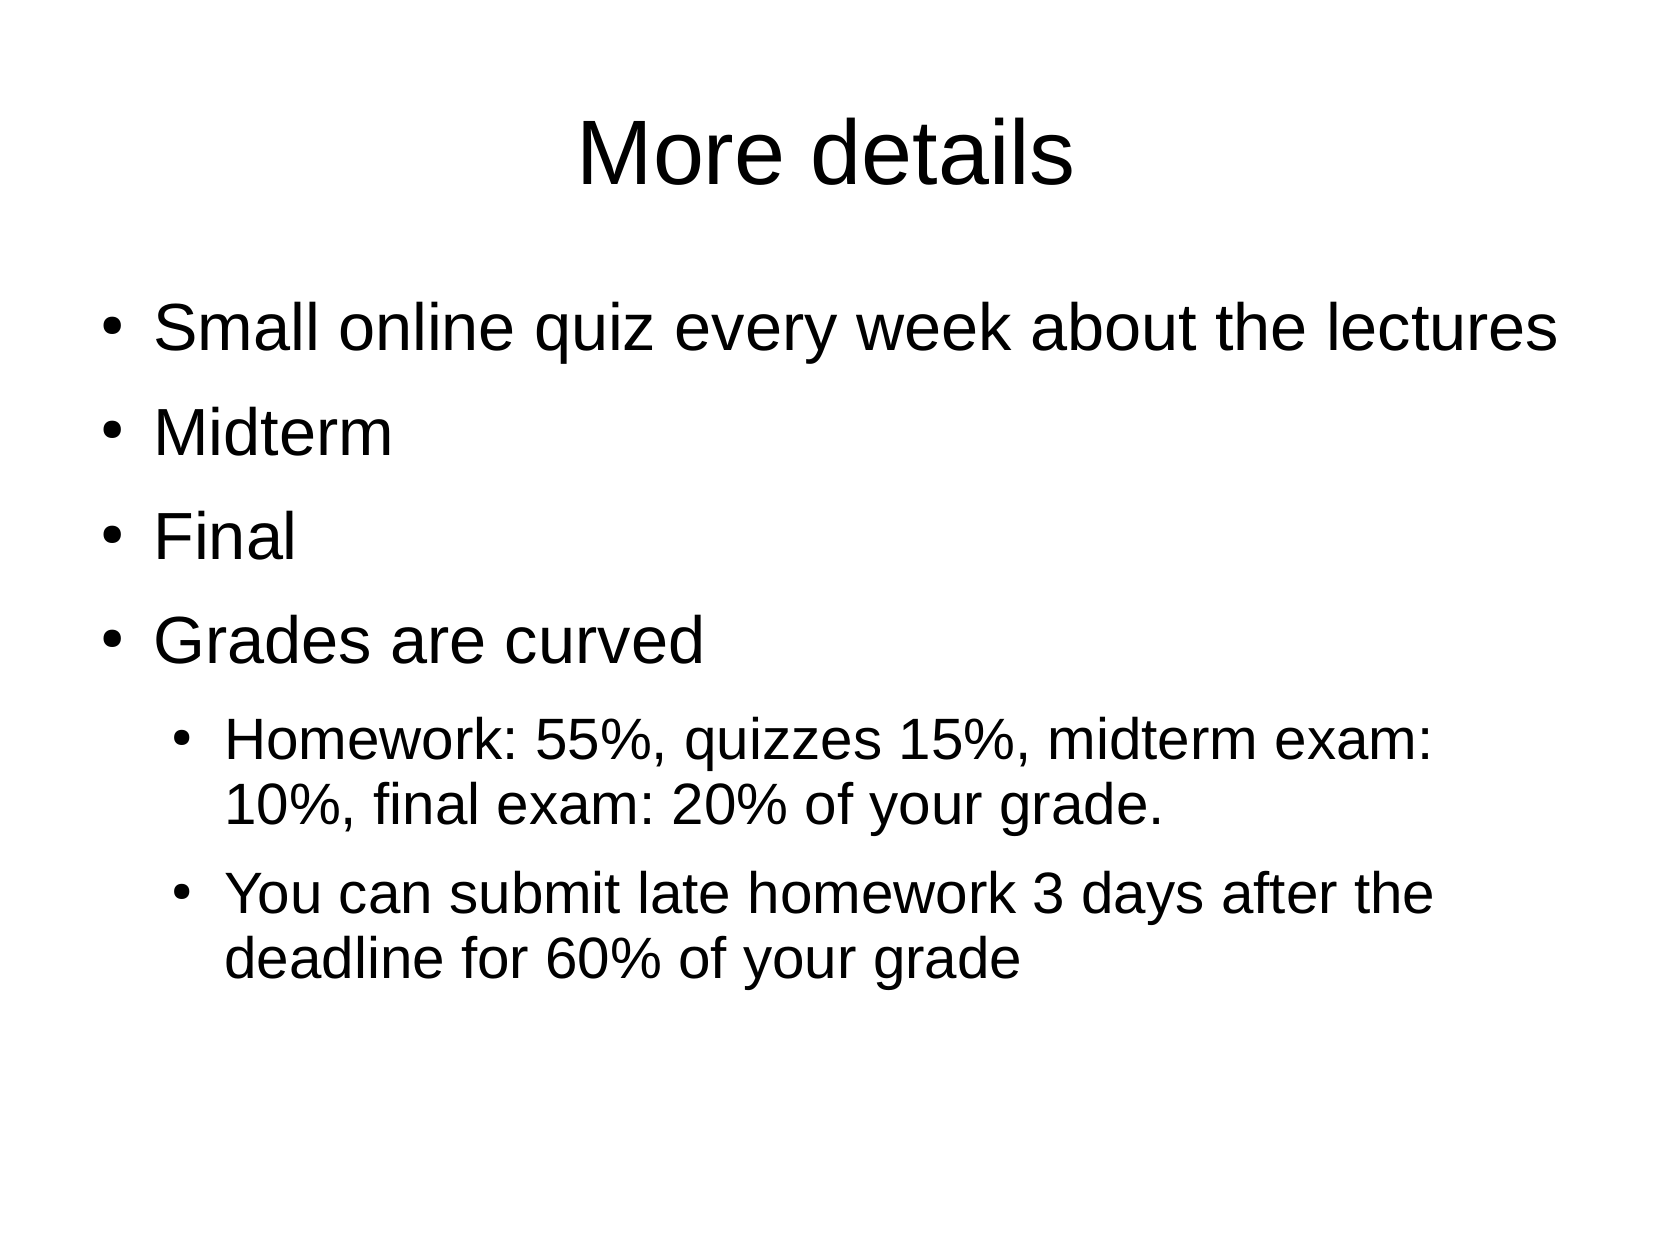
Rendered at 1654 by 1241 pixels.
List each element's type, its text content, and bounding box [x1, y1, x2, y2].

list Small online quiz every week about the lectures Midterm Final Grades are curved Homework: 55%, quizzes 15%, midterm exam: 10%, final exam: 20% of your grade. You can submit late homework 3 days after the deadline for 60% of your grade [82, 290, 1571, 1010]
title More details [82, 49, 1571, 257]
